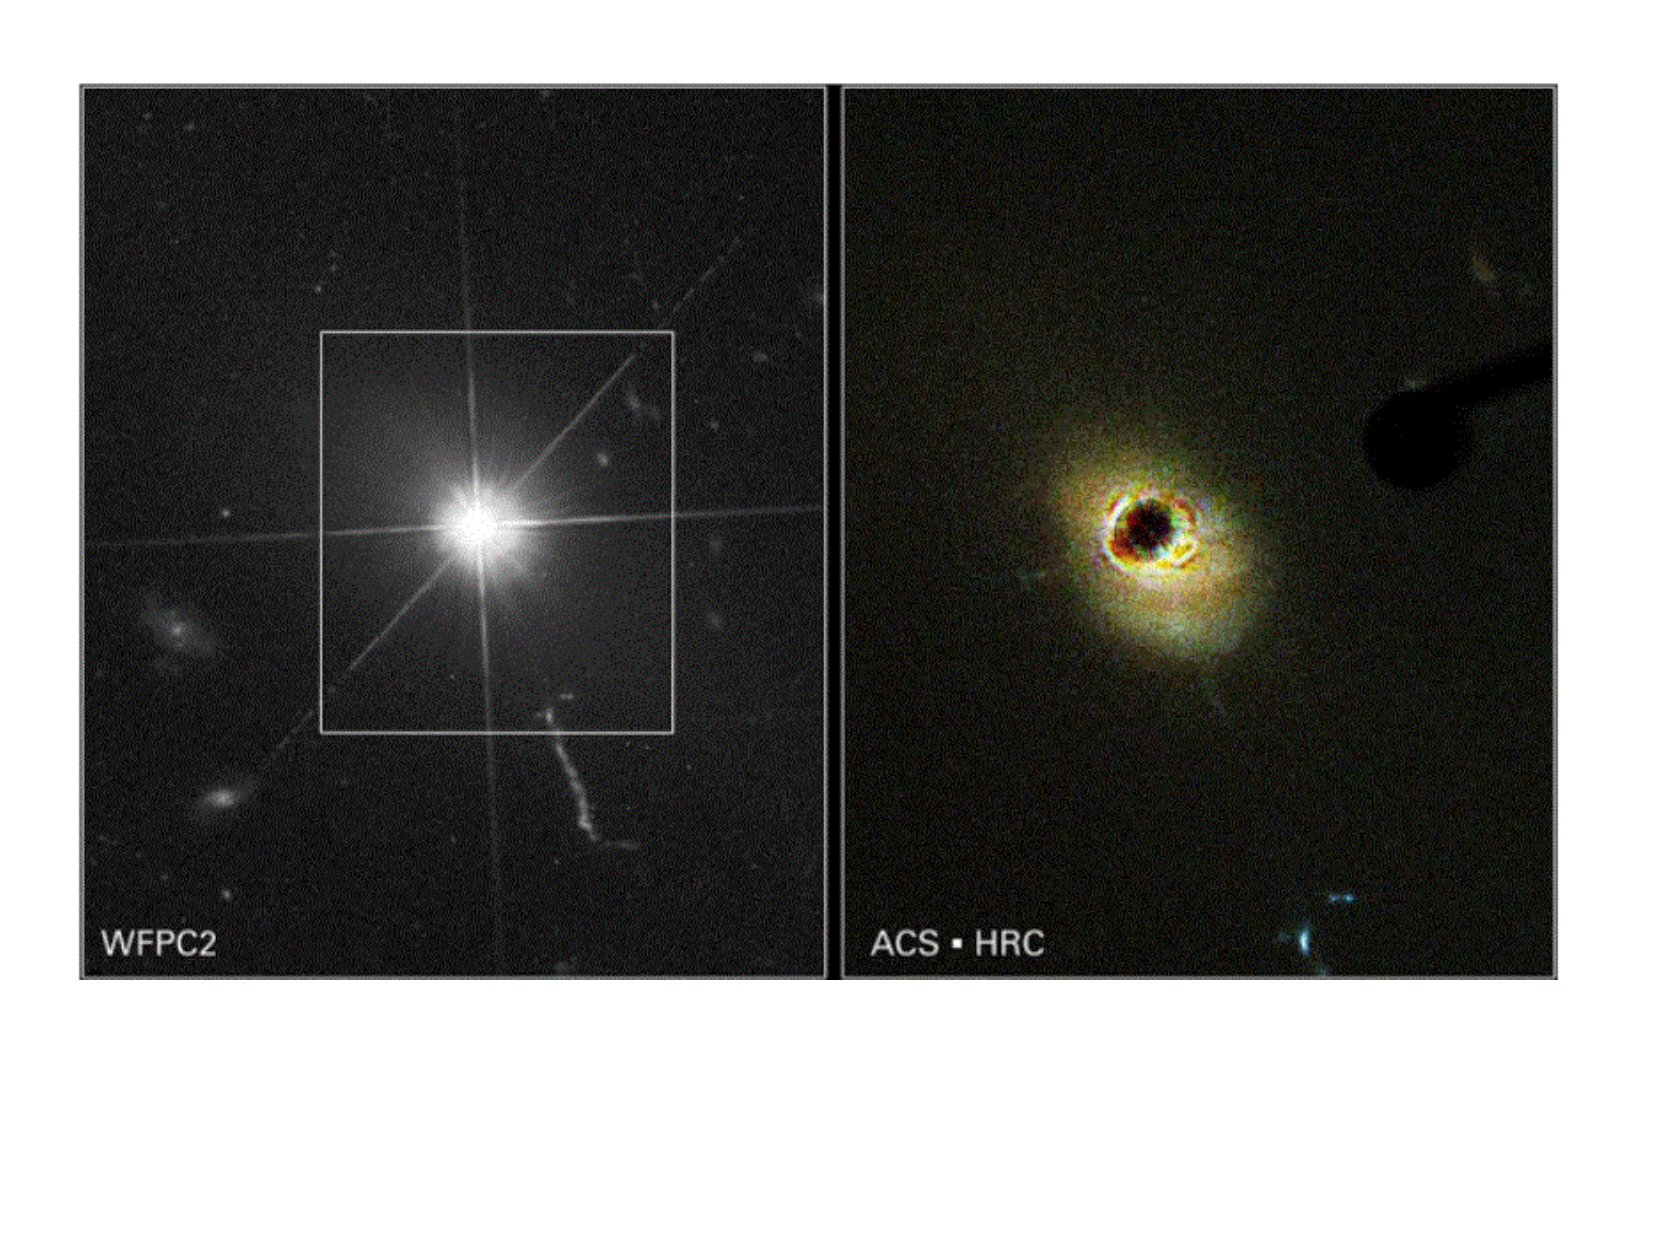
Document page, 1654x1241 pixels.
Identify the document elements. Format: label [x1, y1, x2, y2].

picture [76, 82, 1560, 980]
